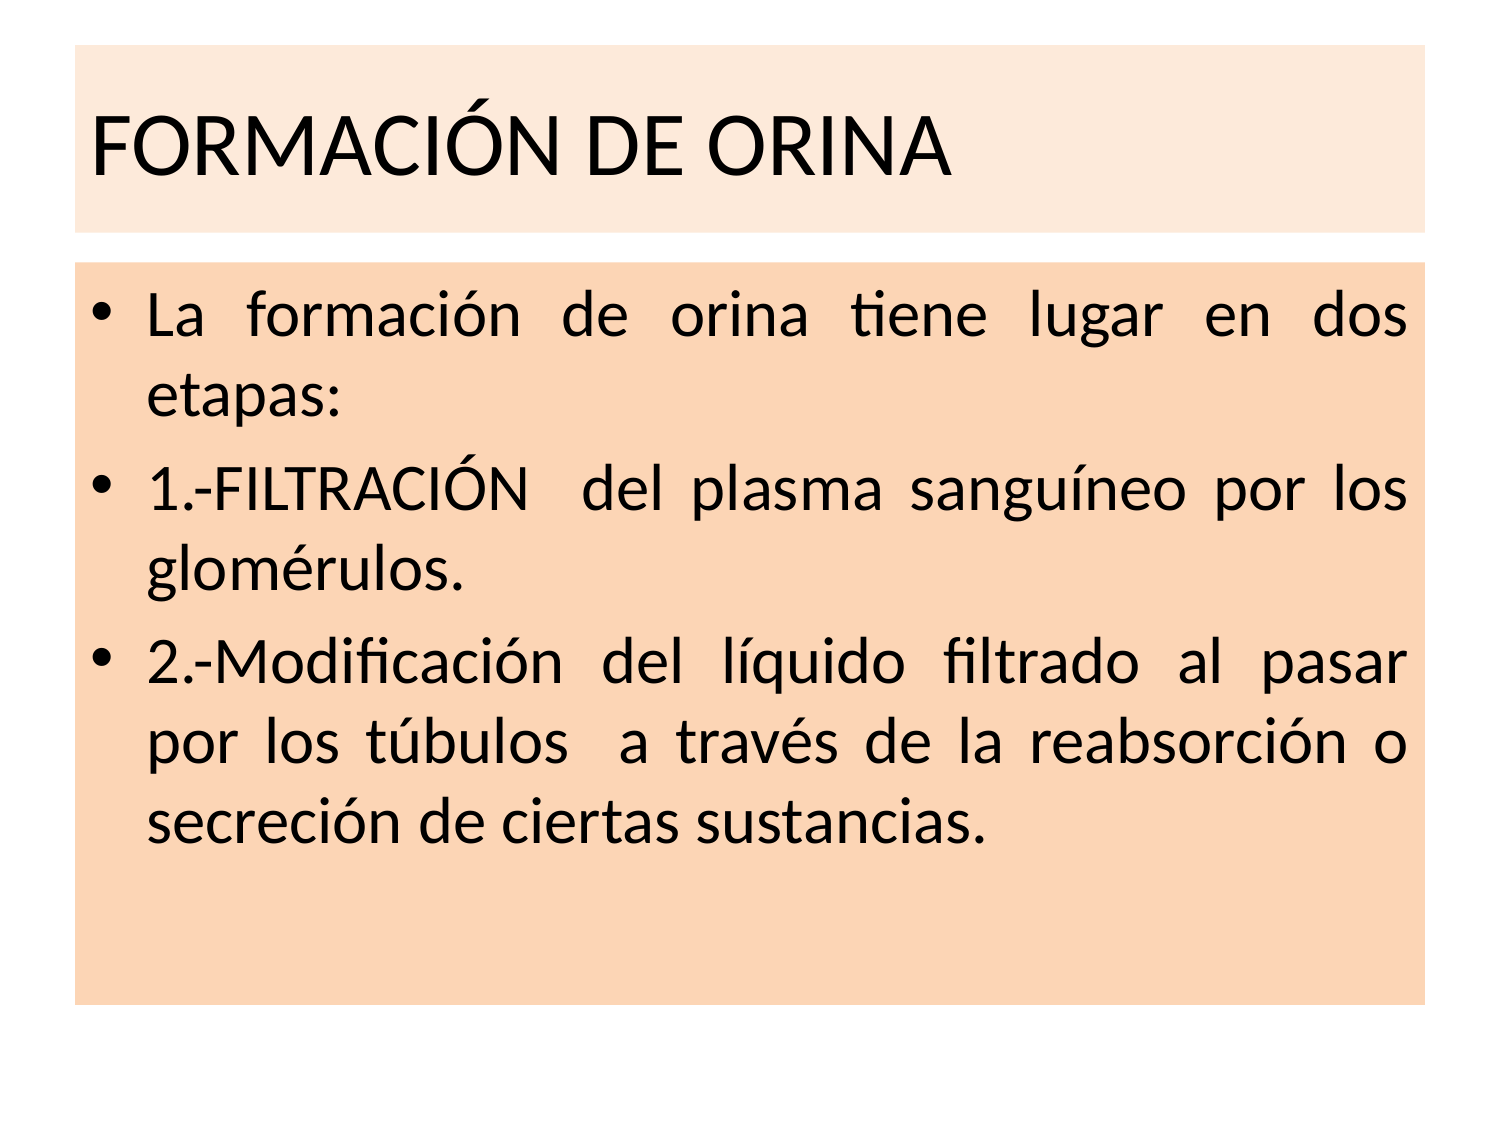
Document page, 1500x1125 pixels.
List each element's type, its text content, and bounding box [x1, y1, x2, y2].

title FORMACIÓN DE ORINA [75, 45, 1425, 233]
list La formación de orina tiene lugar en dos etapas: 1.-FILTRACIÓN del plasma sanguíneo por los glomérulos. 2.-Modificación del líquido filtrado al pasar por los túbulos a través de la reabsorción o secreción de ciertas sustancias. [75, 262, 1425, 1005]
